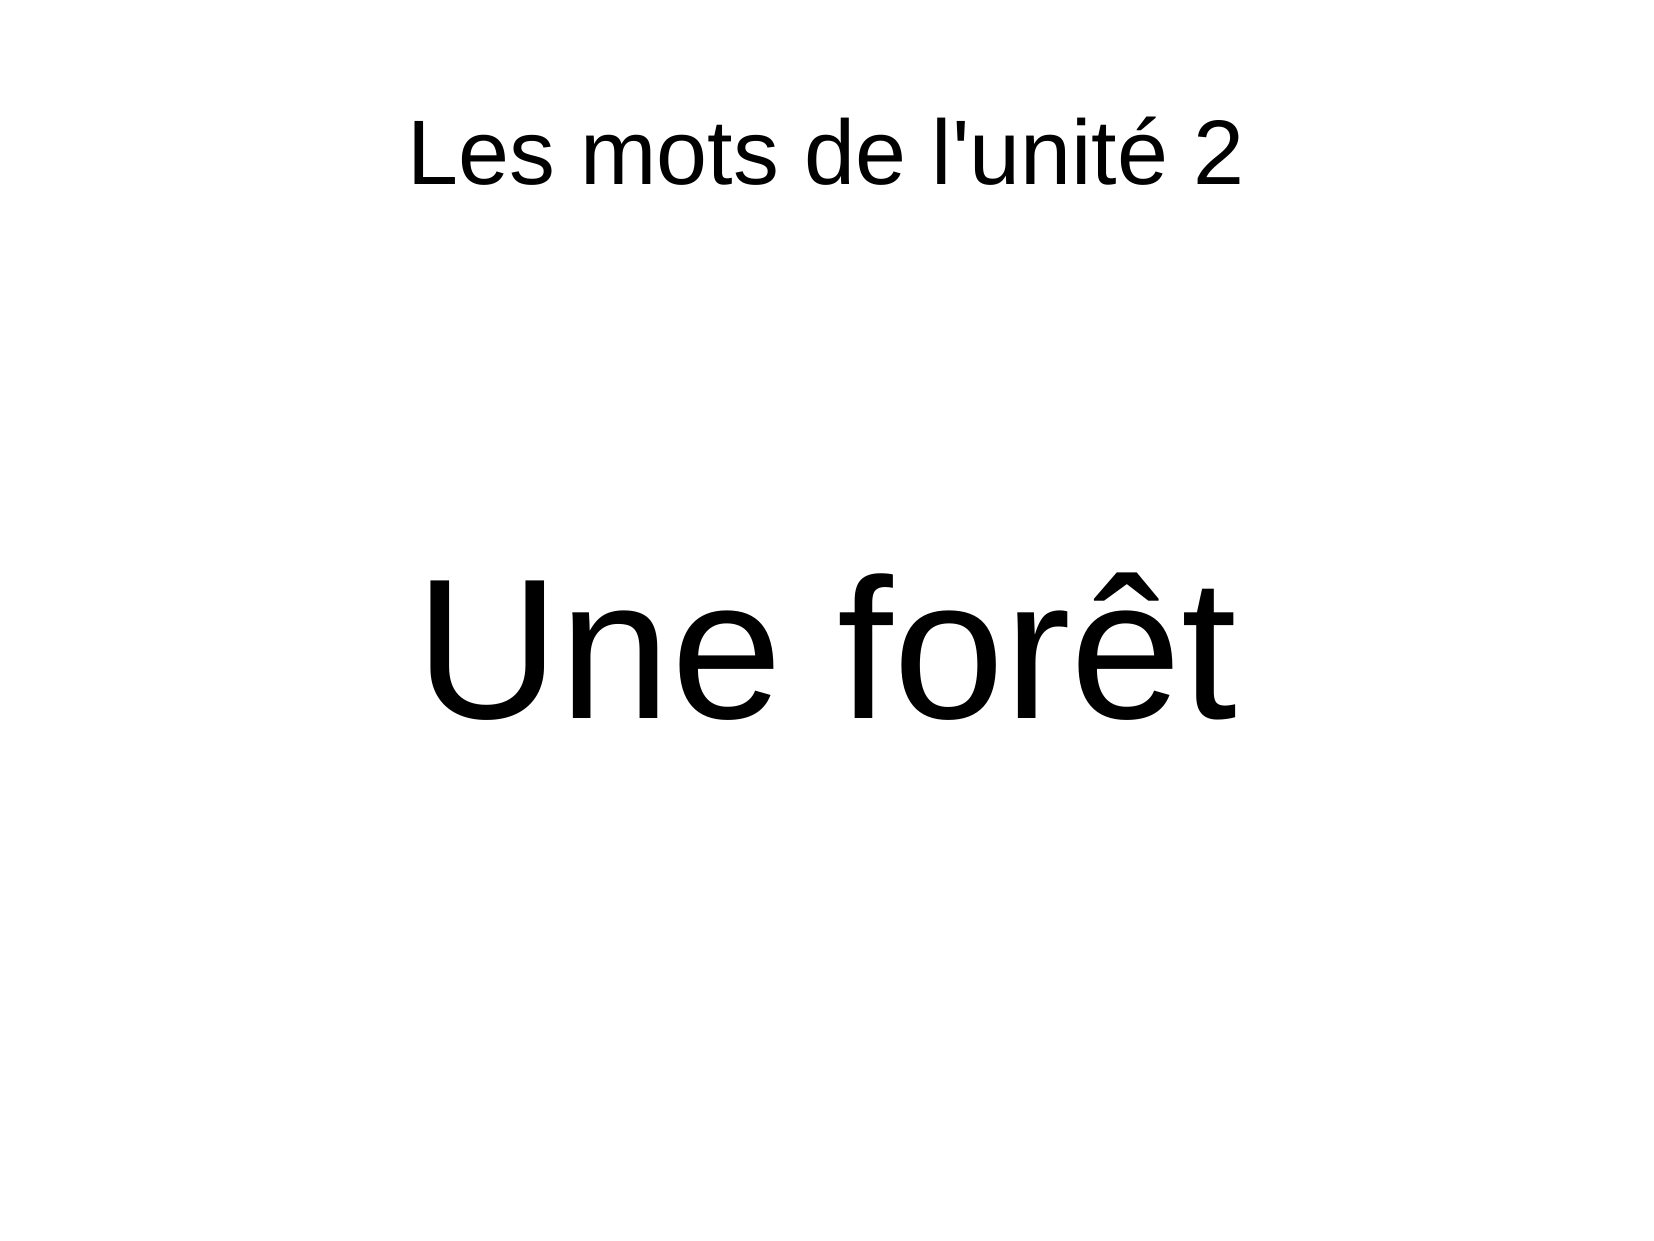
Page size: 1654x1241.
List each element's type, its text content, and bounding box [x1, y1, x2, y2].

subtitle Une forêt [82, 290, 1571, 1010]
title Les mots de l'unité 2 [82, 49, 1571, 257]
